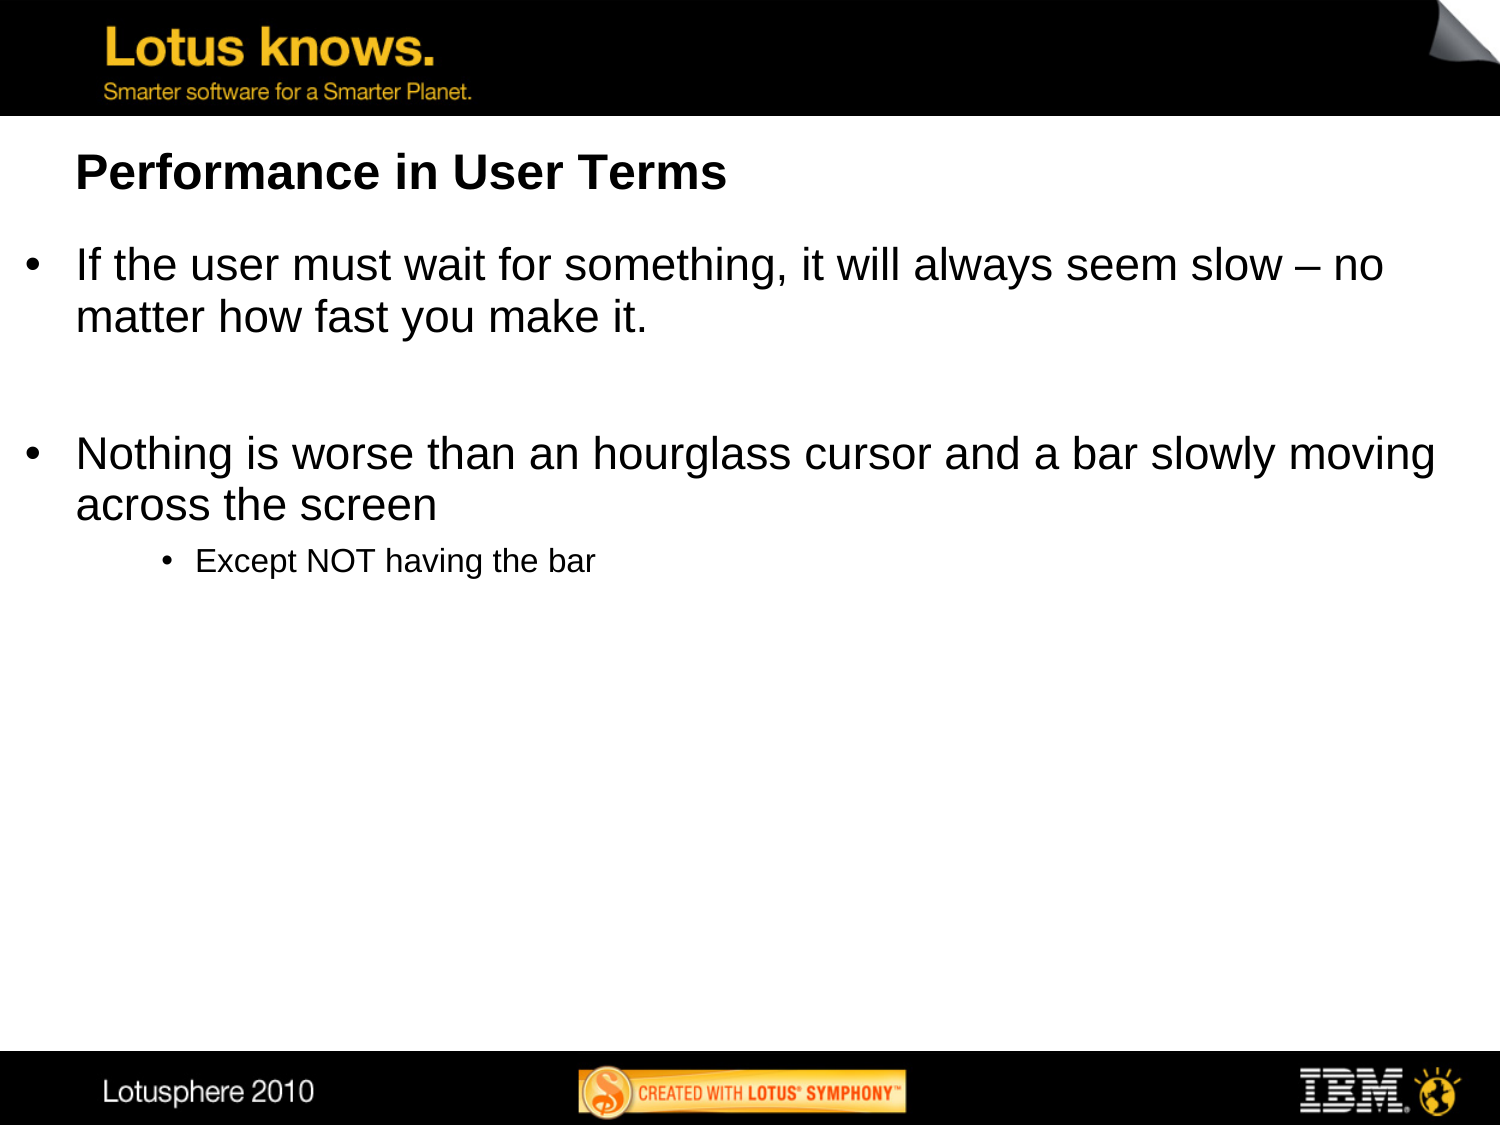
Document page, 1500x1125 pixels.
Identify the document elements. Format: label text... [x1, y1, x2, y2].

list If the user must wait for something, it will always seem slow – no matter how fast you make it. Nothing is worse than an hourglass cursor and a bar slowly moving across the screen Except NOT having the bar [24, 237, 1476, 1026]
picture [0, 1053, 1500, 1125]
picture [0, 0, 1500, 114]
title Performance in User Terms [74, 137, 1475, 200]
